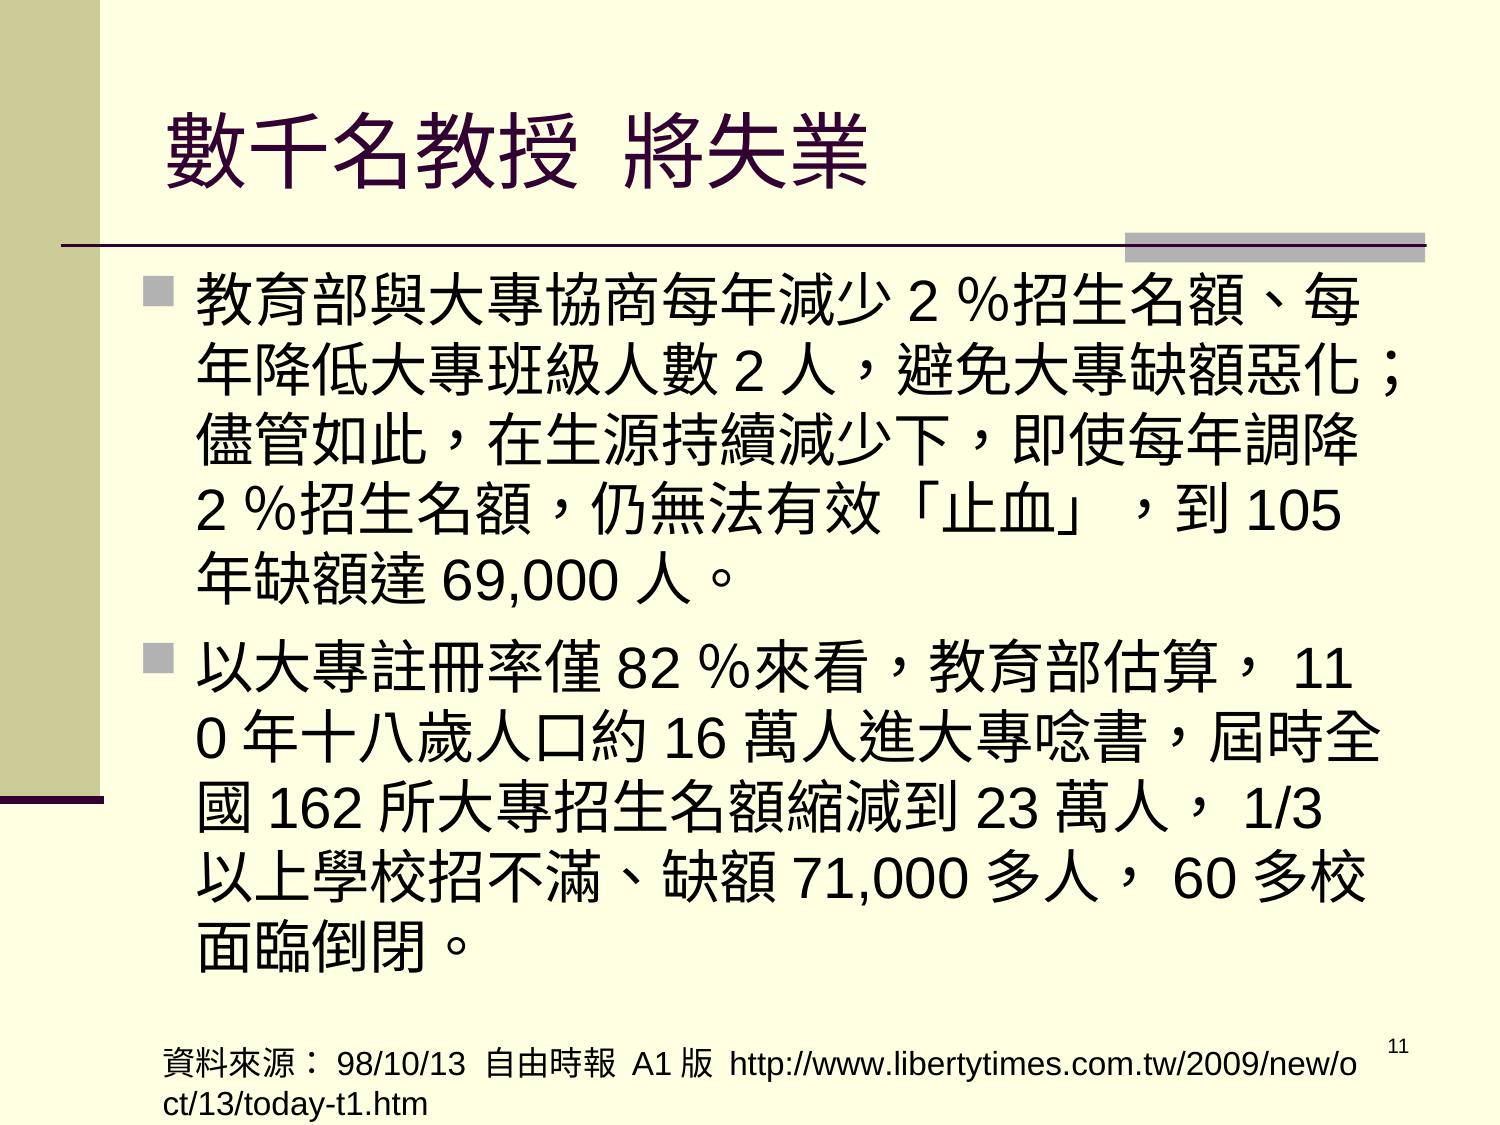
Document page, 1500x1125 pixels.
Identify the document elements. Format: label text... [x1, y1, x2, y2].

title 數千名教授 將失業 [150, 66, 1426, 234]
list 教育部與大專協商每年減少2％招生名額、每年降低大專班級人數2人，避免大專缺額惡化；儘管如此，在生源持續減少下，即使每年調降2％招生名額，仍無法有效「止血」，到105年缺額達69,000人。 以大專註冊率僅82％來看，教育部估算，110年十八歲人口約16萬人進大專唸書，屆時全國162所大專招生名額縮減到23萬人，1/3以上學校招不滿、缺額71,000多人，60多校面臨倒閉。 [123, 255, 1399, 999]
text_box 資料來源：98/10/13 自由時報 A1版 http://www.libertytimes.com.tw/2009/new/oct/13/today-t1.htm [147, 1034, 1389, 1125]
